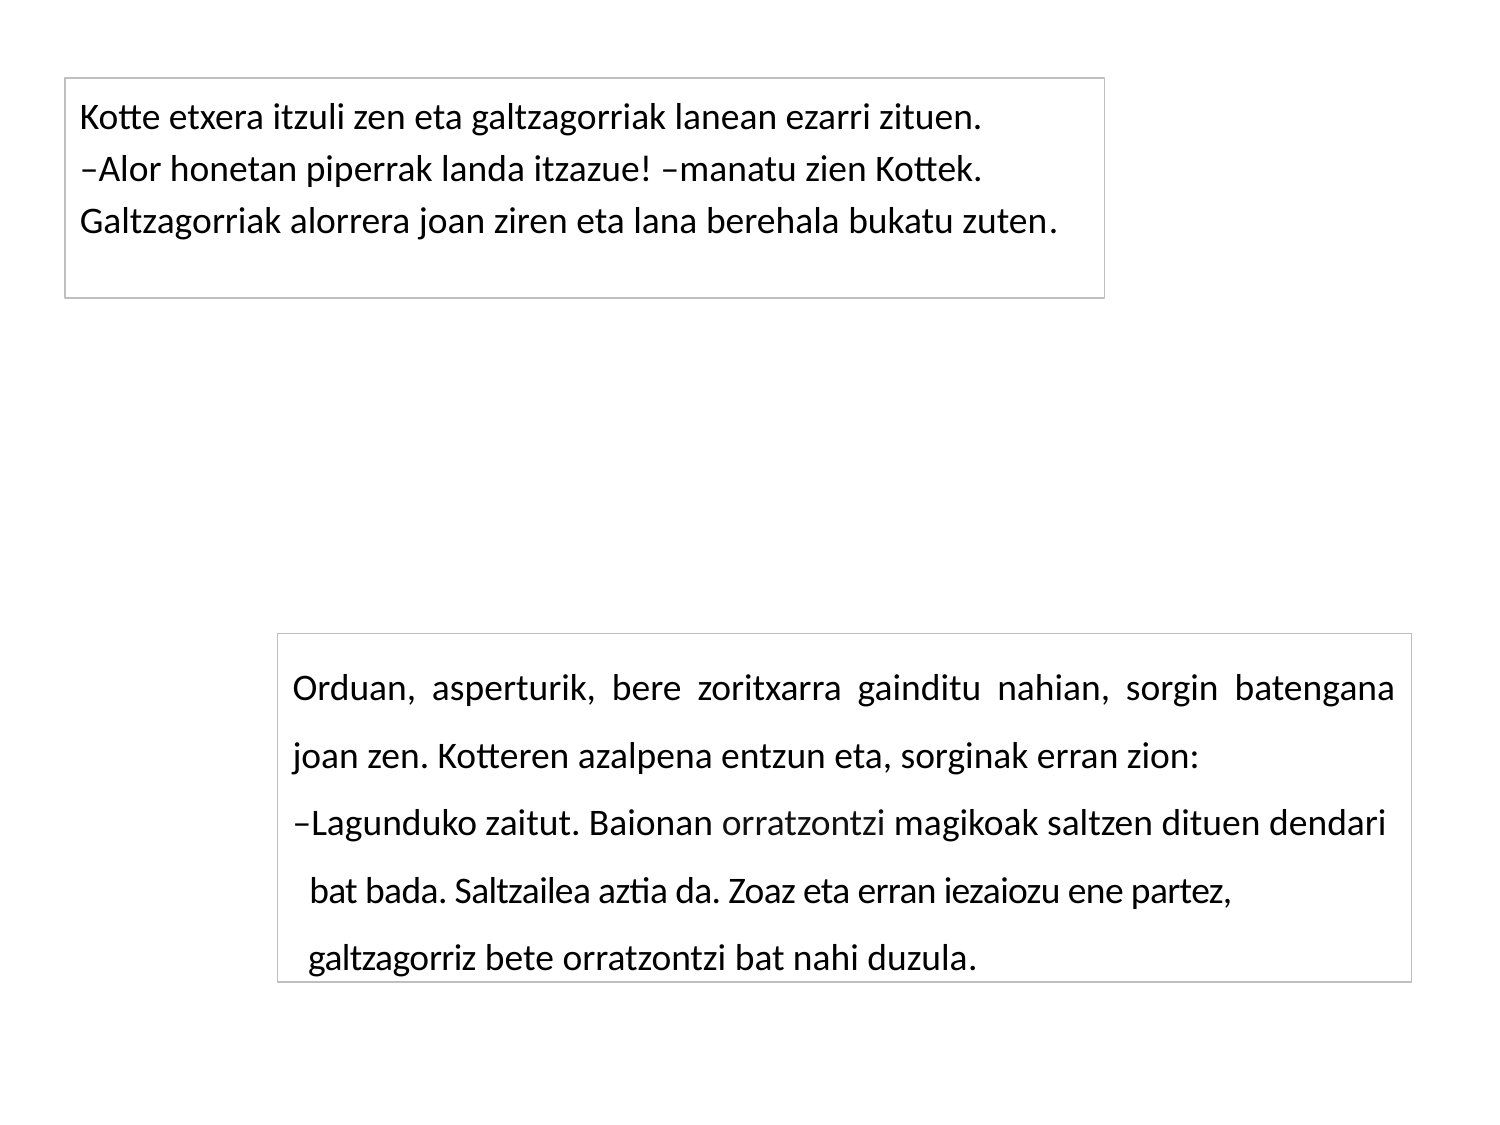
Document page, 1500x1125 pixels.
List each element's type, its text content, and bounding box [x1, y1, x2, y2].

text_box Orduan, asperturik, bere zoritxarra gainditu nahian, sorgin batengana joan zen. Kotteren azalpena entzun eta, sorginak erran zion: –Lagunduko zaitut. Baionan orratzontzi magikoak saltzen dituen dendari bat bada. Saltzailea aztia da. Zoaz eta erran iezaiozu ene partez, galtzagorriz bete orratzontzi bat nahi duzula. [277, 633, 1412, 983]
text_box Kotte etxera itzuli zen eta galtzagorriak lanean ezarri zituen. –Alor honetan piperrak landa itzazue! –manatu zien Kottek. Galtzagorriak alorrera joan ziren eta lana berehala bukatu zuten. [64, 78, 1105, 298]
